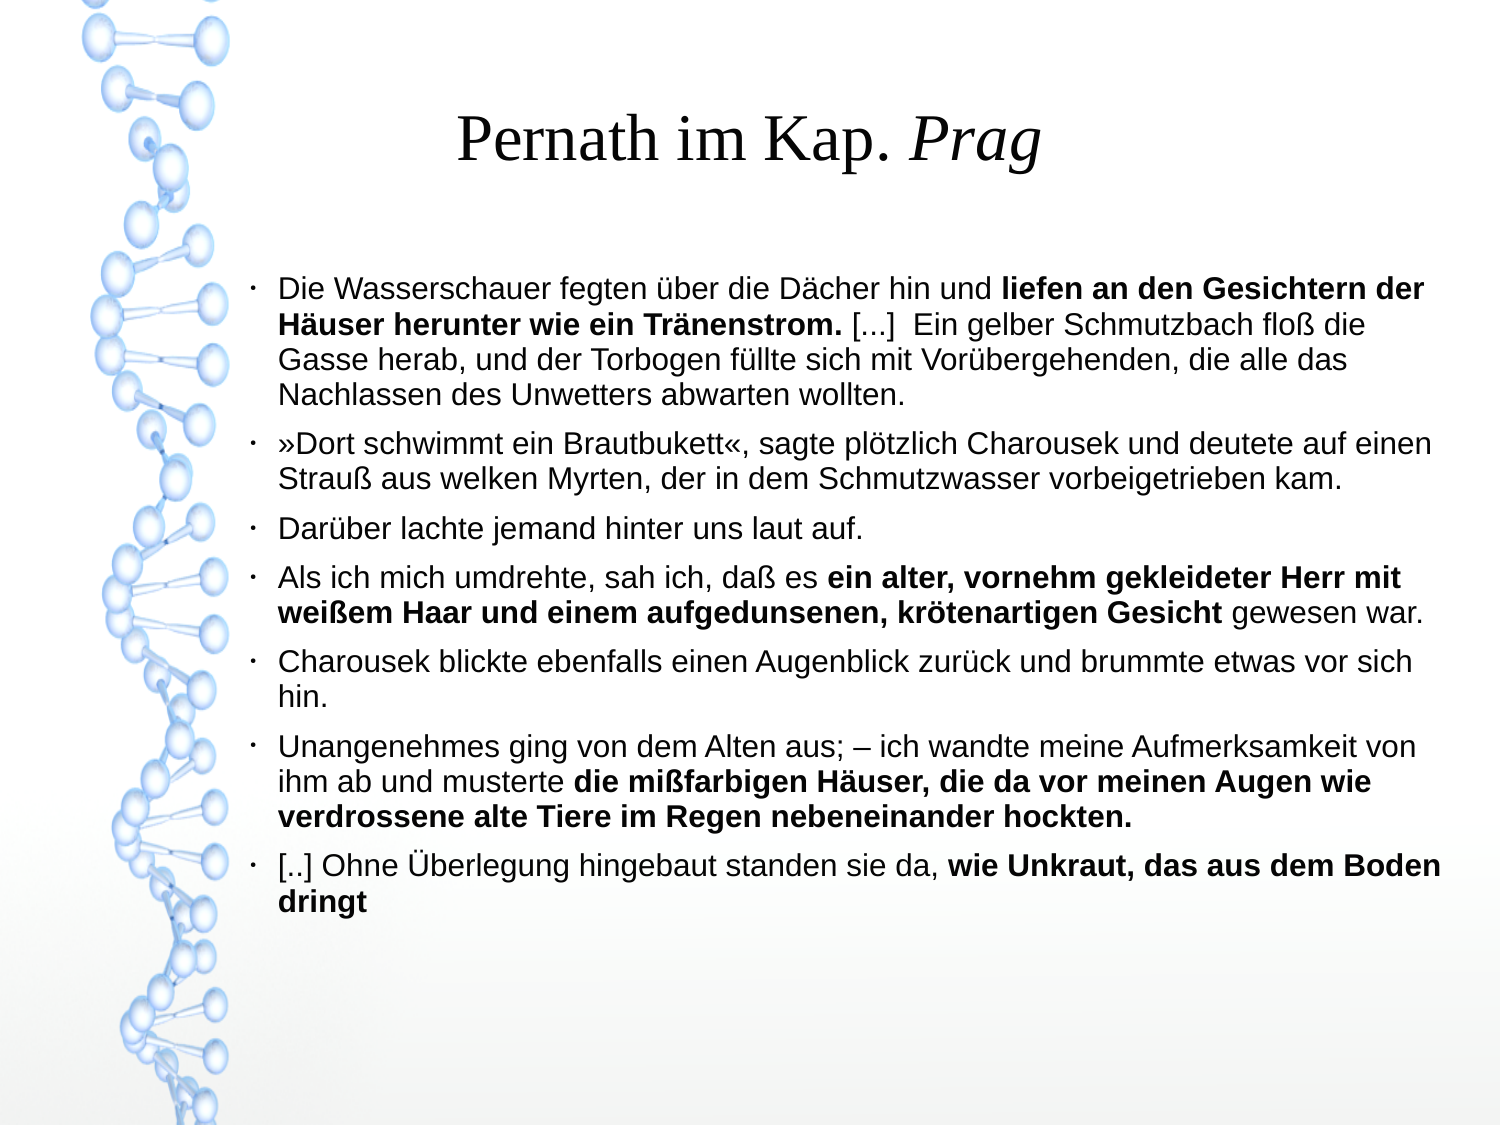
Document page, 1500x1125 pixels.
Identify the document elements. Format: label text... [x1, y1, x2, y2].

title Pernath im Kap. Prag [74, 52, 1425, 225]
picture [0, 0, 1500, 1125]
list Die Wasserschauer fegten über die Dächer hin und liefen an den Gesichtern der Häuser herunter wie ein Tränenstrom. [...] Ein gelber Schmutzbach floß die Gasse herab, und der Torbogen füllte sich mit Vorübergehenden, die alle das Nachlassen des Unwetters abwarten wollten. »Dort schwimmt ein Brautbukett«, sagte plötzlich Charousek und deutete auf einen Strauß aus welken Myrten, der in dem Schmutzwasser vorbeigetrieben kam. Darüber lachte jemand hinter uns laut auf. Als ich mich umdrehte, sah ich, daß es ein alter, vornehm gekleideter Herr mit weißem Haar und einem aufgedunsenen, krötenartigen Gesicht gewesen war. Charousek blickte ebenfalls einen Augenblick zurück und brummte etwas vor sich hin. Unangenehmes ging von dem Alten aus; – ich wandte meine Aufmerksamkeit von ihm ab und musterte die mißfarbigen Häuser, die da vor meinen Augen wie verdrossene alte Tiere im Regen nebeneinander hockten. [..] Ohne Überlegung hingebaut standen sie da, wie Unkraut, das aus dem Boden dringt [241, 271, 1447, 924]
